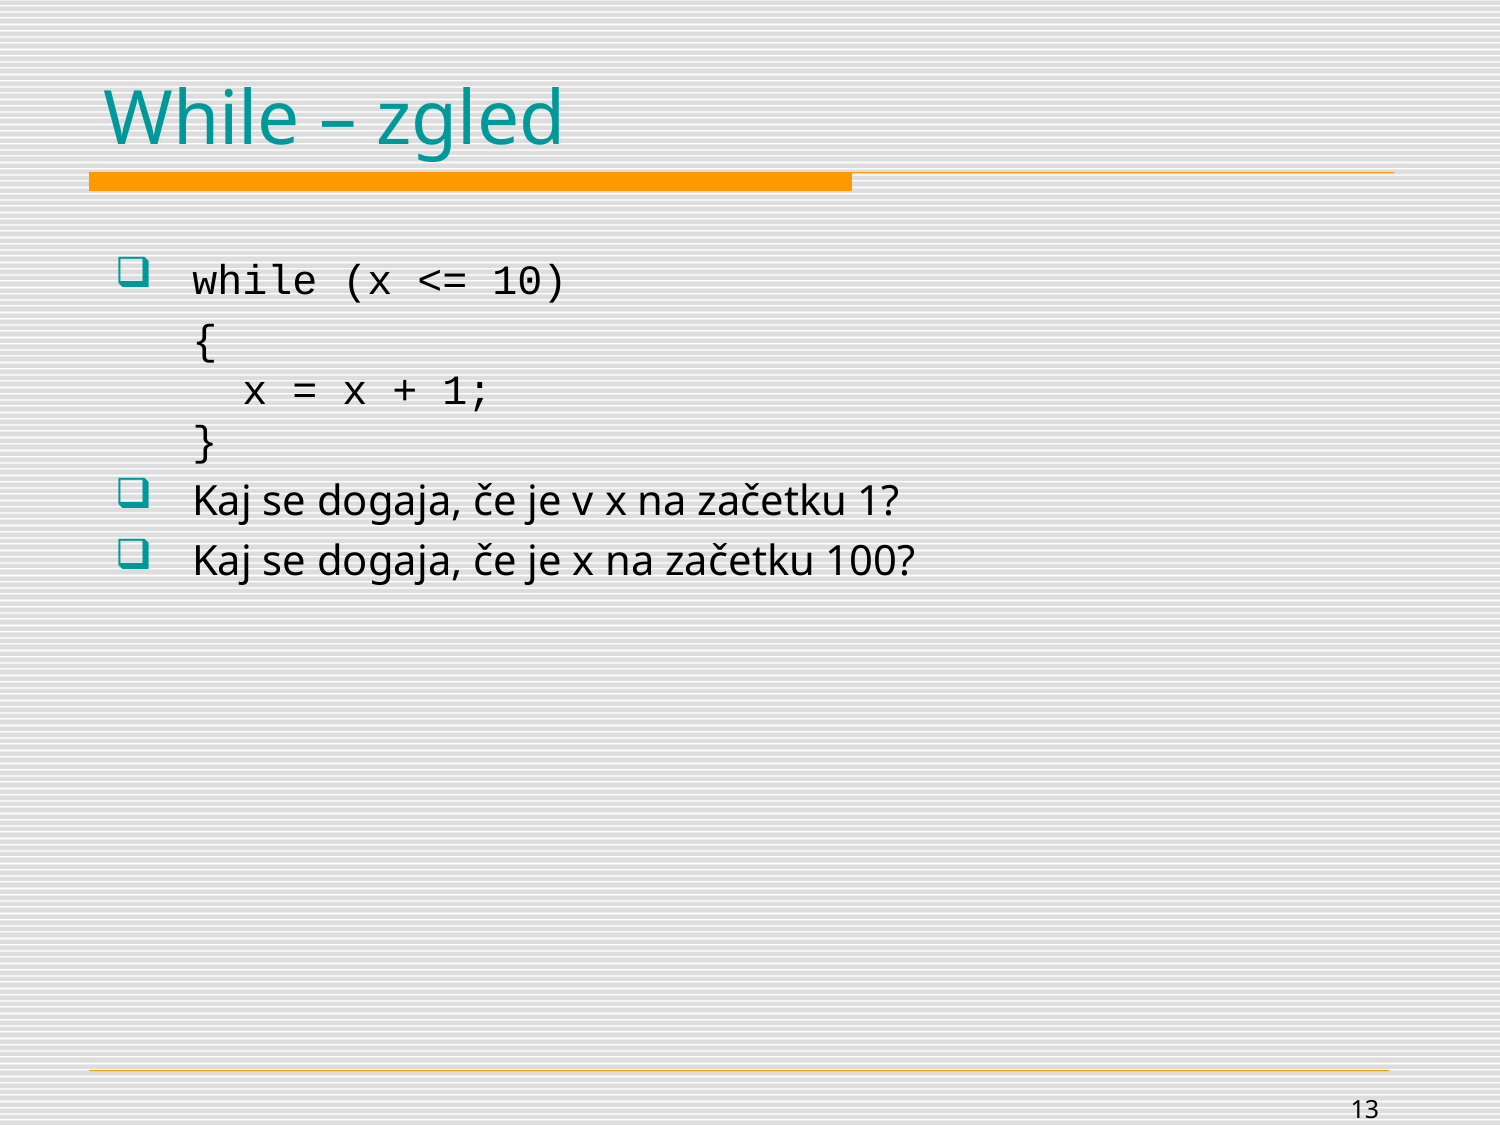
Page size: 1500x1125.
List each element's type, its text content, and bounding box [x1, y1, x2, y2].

picture [0, 0, 1500, 1125]
title While – zgled [88, 54, 1401, 167]
text_box <number> [1068, 1085, 1394, 1125]
list while (x <= 10) { x = x + 1; } Kaj se dogaja, če je v x na začetku 1? Kaj se dogaja, če je x na začetku 100? [100, 184, 1413, 1047]
